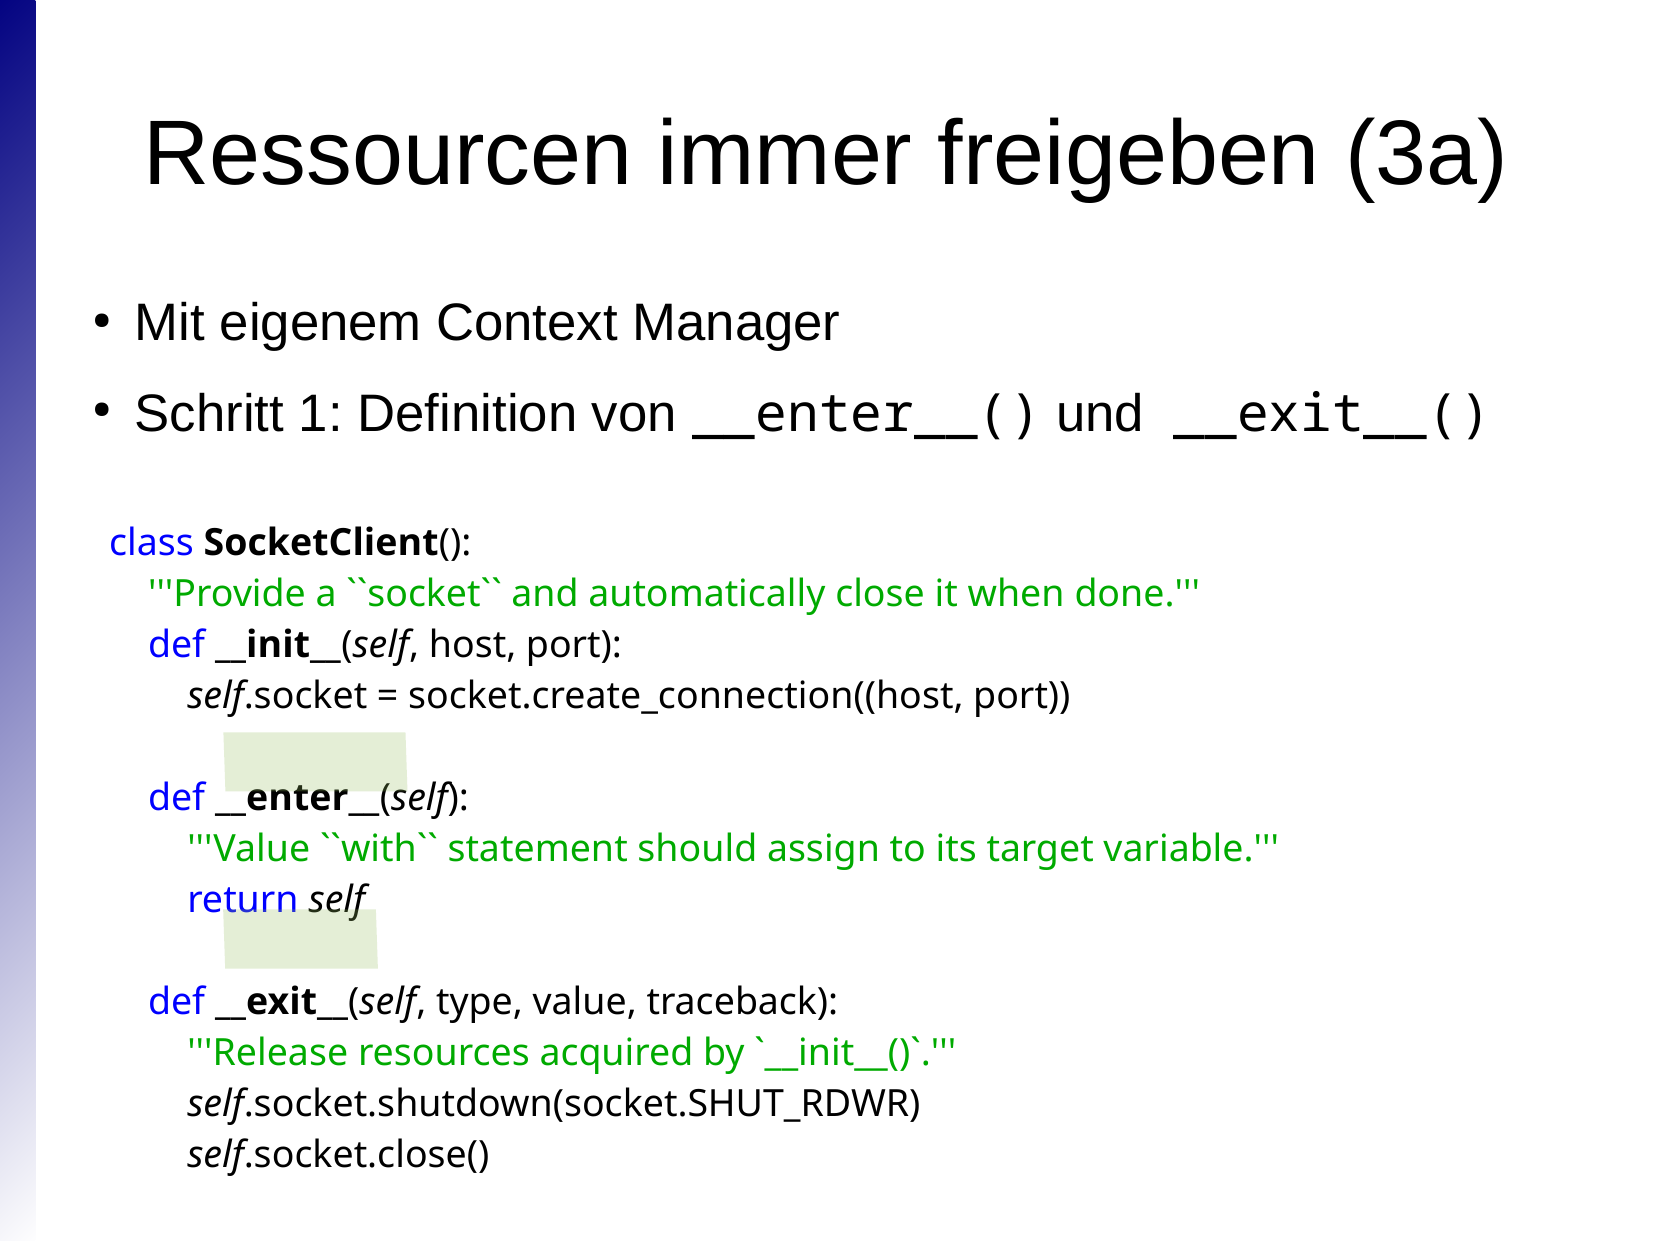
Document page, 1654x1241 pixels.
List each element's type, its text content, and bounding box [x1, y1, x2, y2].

list Mit eigenem Context Manager Schritt 1: Definition von __enter__() und __exit__() [78, 292, 1567, 449]
text_box [223, 732, 408, 792]
text_box [223, 909, 378, 969]
text_box class SocketClient(): '''Provide a ``socket`` and automatically close it when done.''' def __init__(self, host, port): self.socket = socket.create_connection((host, port)) def __enter__(self): '''Value ``with`` statement should assign to its target variable.''' return self def __exit__(self, type, value, traceback): '''Release resources acquired by `__init__()`.''' self.socket.shutdown(socket.SHUT_RDWR) self.socket.close() [94, 507, 1548, 1098]
title Ressourcen immer freigeben (3a) [82, 49, 1571, 257]
